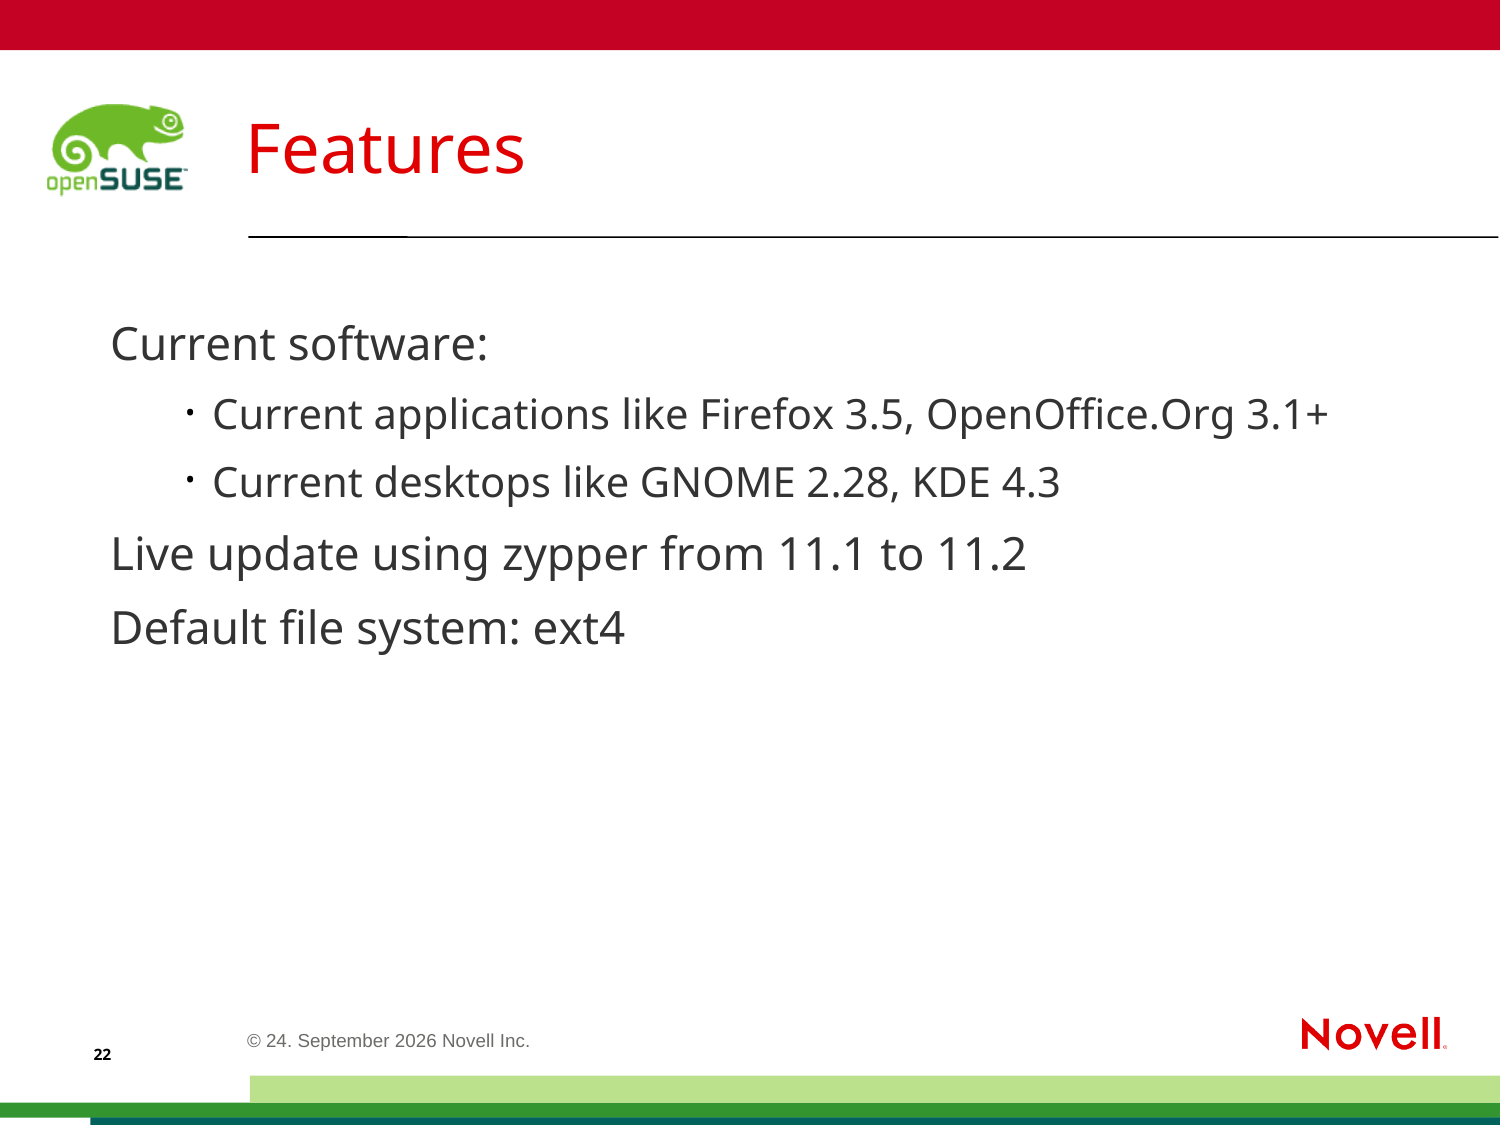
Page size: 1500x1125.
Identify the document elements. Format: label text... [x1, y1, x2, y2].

title Features [245, 68, 1408, 231]
list Current software: Current applications like Firefox 3.5, OpenOffice.Org 3.1+ Current desktops like GNOME 2.28, KDE 4.3 Live update using zypper from 11.1 to 11.2 Default file system: ext4 [110, 312, 1391, 1022]
picture [1295, 1011, 1453, 1056]
picture [47, 104, 188, 197]
